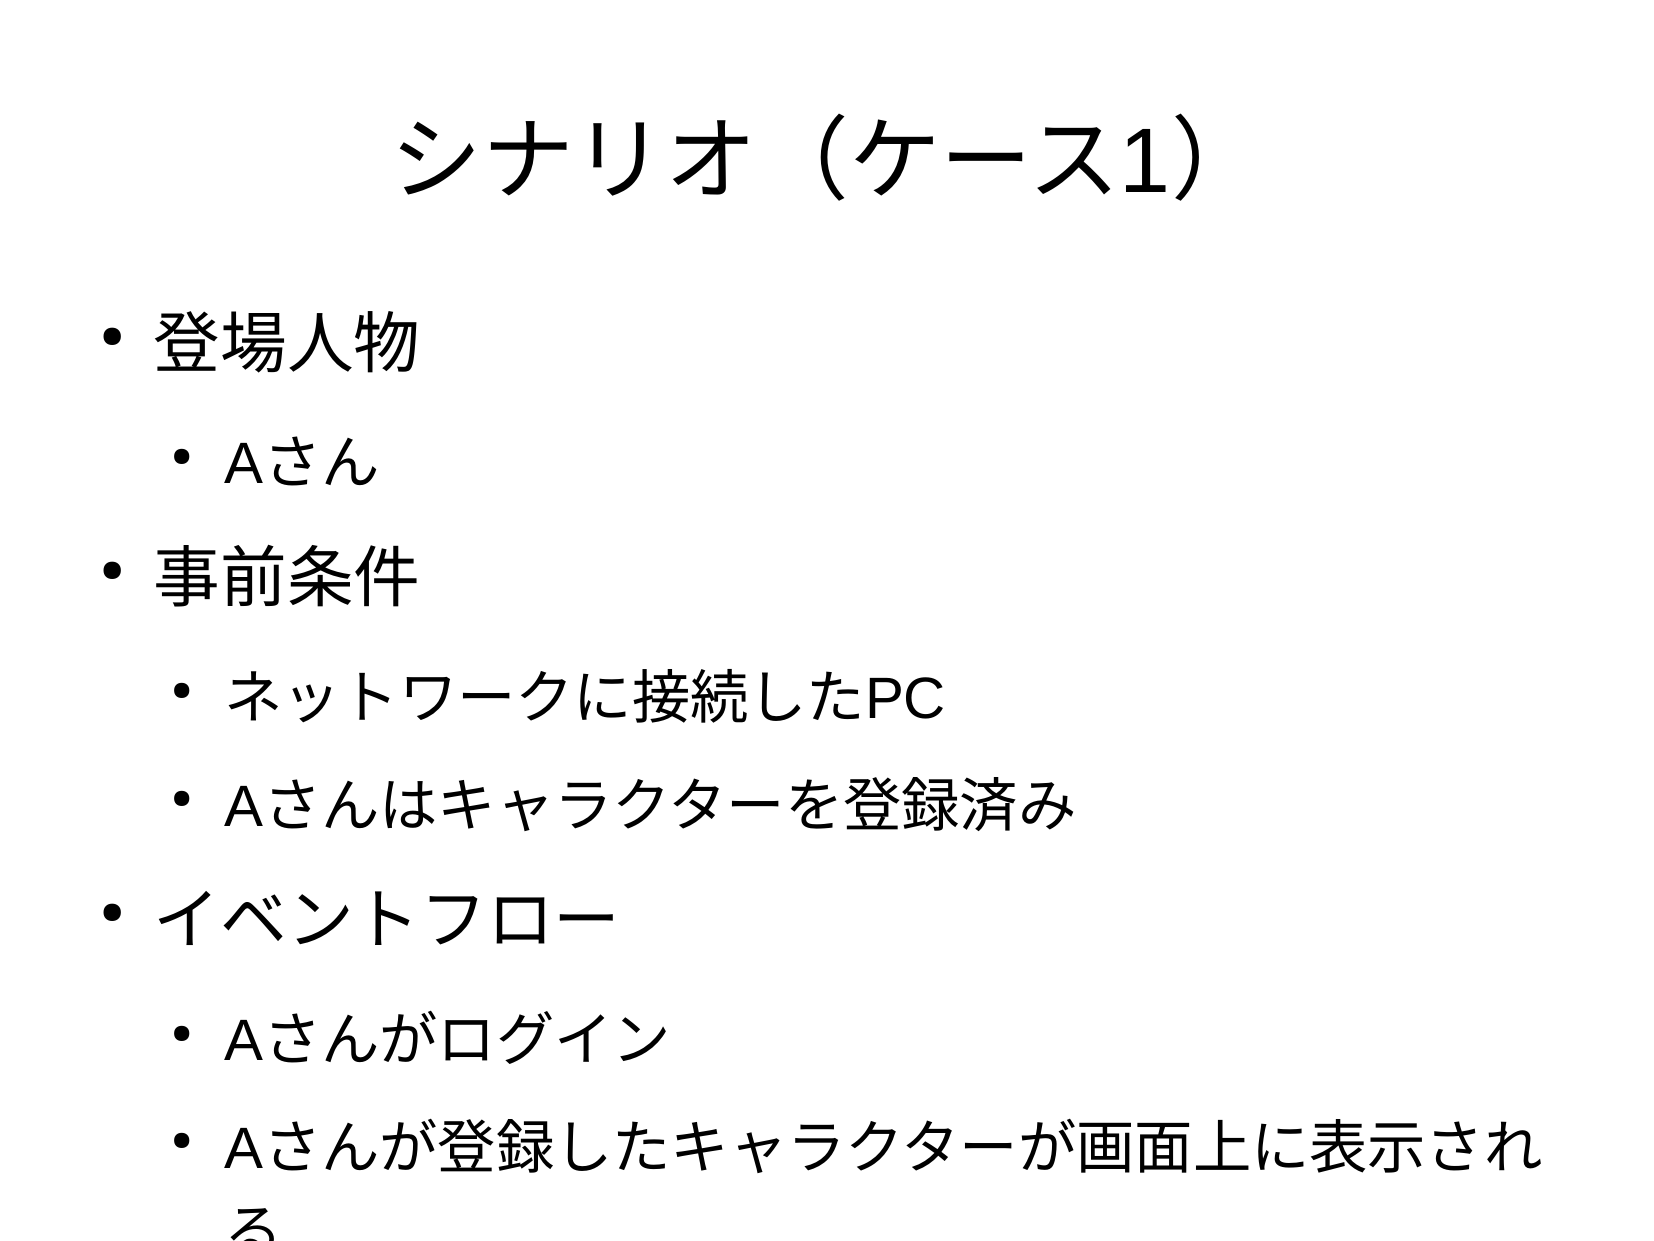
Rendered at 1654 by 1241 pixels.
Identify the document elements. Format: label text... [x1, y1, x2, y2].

title シナリオ（ケース1） [82, 56, 1571, 250]
list 登場人物 Aさん 事前条件 ネットワークに接続したPC Aさんはキャラクターを登録済み イベントフロー Aさんがログイン Aさんが登録したキャラクターが画面上に表示される 入力インタフェースにより移動コマンドを入力 キャラクターが移動 [82, 290, 1571, 1161]
